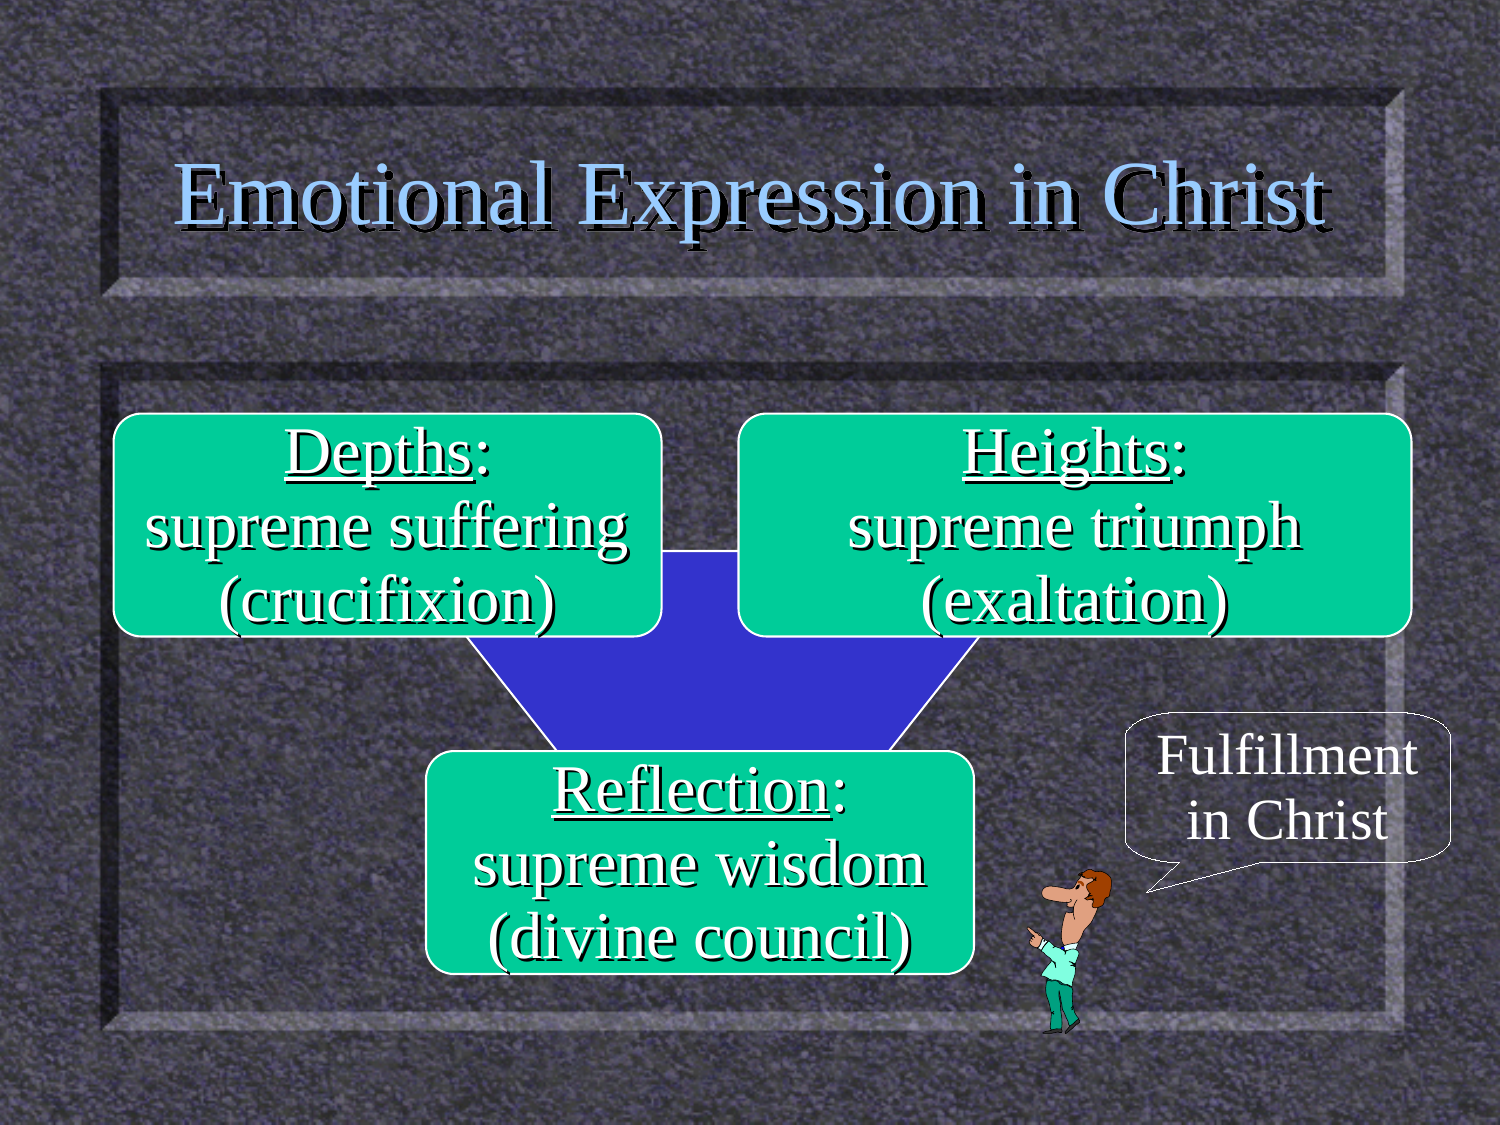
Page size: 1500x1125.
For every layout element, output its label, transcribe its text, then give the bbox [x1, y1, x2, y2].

text_box Reflection: supreme wisdom (divine council) [426, 751, 974, 974]
chart [1026, 868, 1113, 1035]
text_box Heights: supreme triumph (exaltation) [738, 413, 1412, 637]
text_box Depths: supreme suffering (crucifixion) [113, 413, 662, 637]
text_box Fulfillment in Christ [1125, 712, 1451, 893]
title Emotional Expression in Christ [112, 135, 1388, 253]
picture [0, 0, 1500, 1125]
text_box [466, 550, 980, 751]
